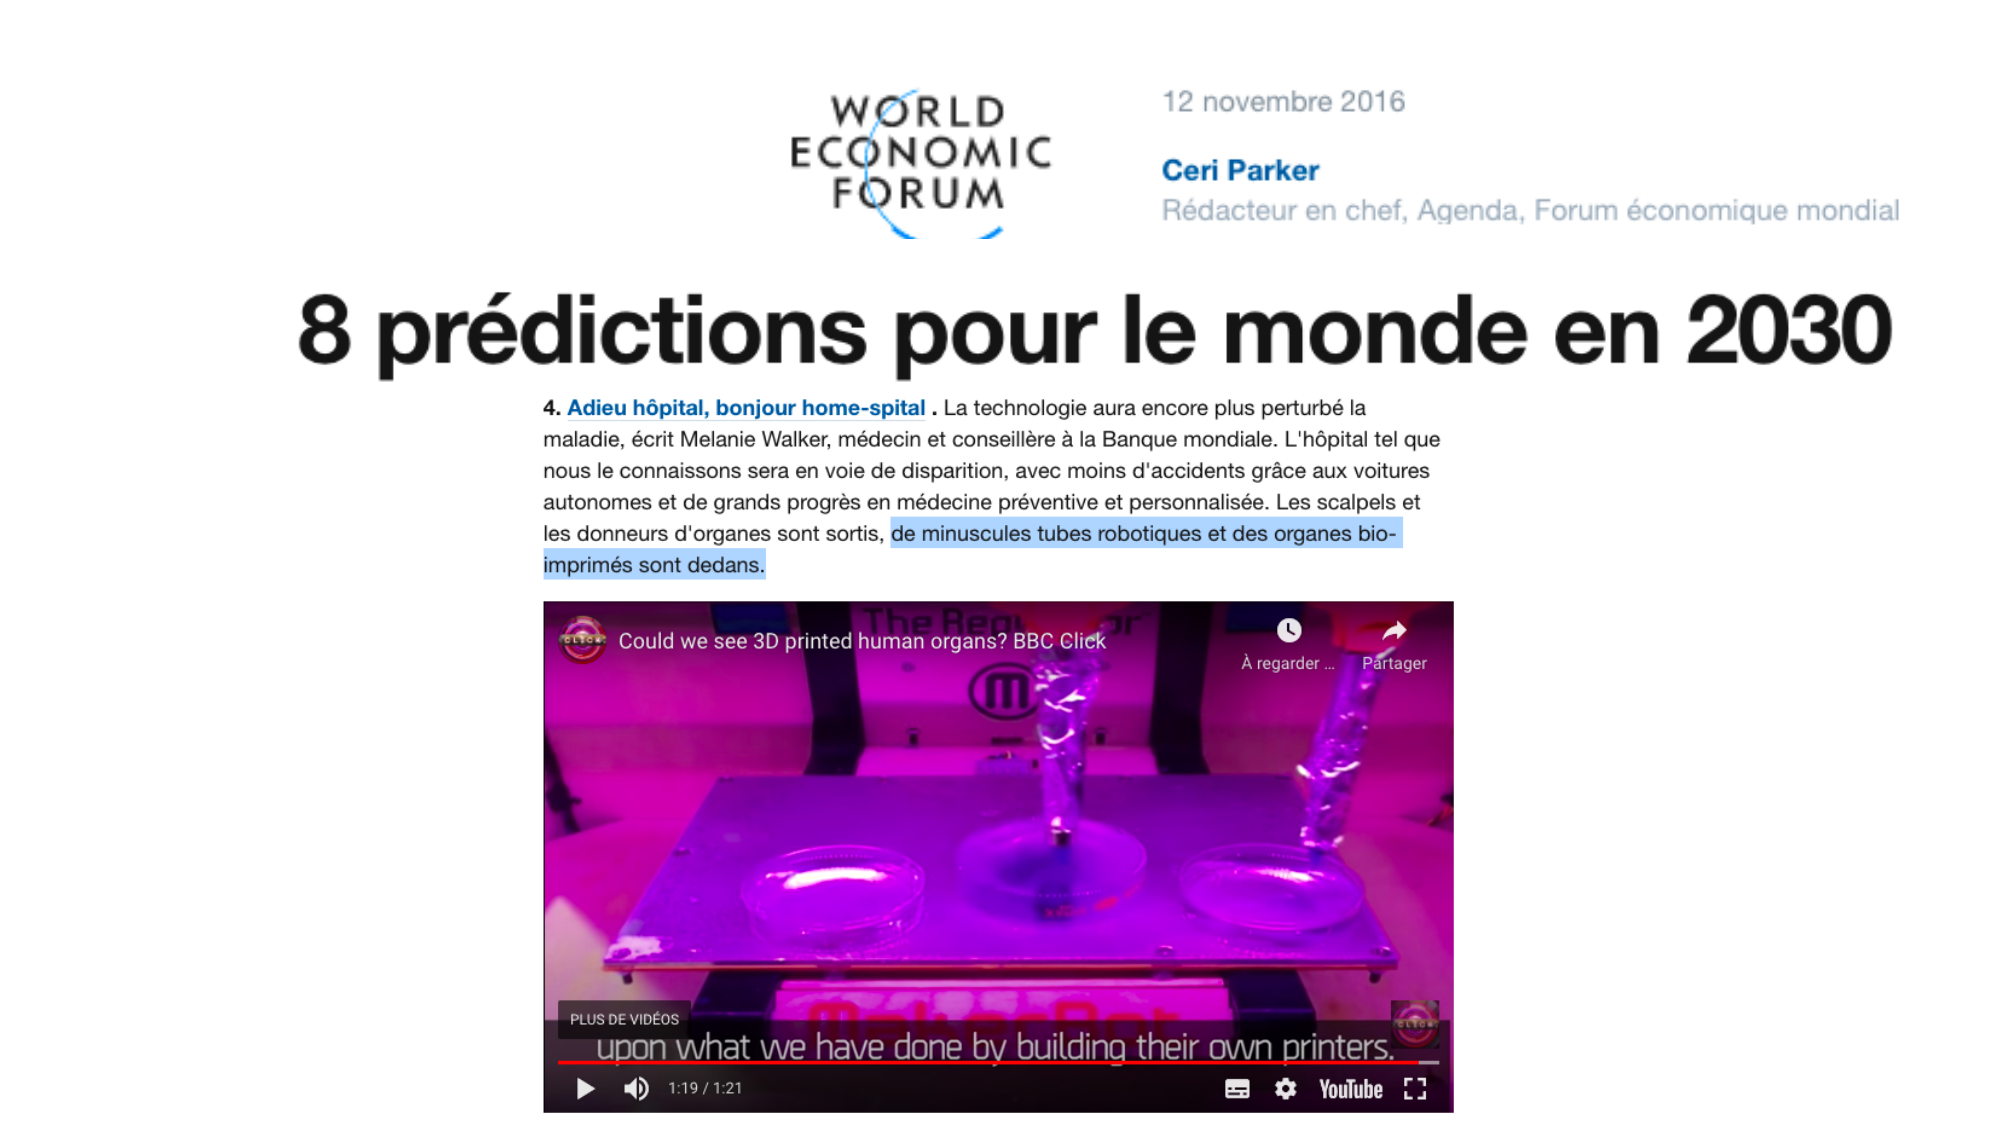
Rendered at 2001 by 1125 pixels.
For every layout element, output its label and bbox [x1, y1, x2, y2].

picture [281, 70, 1924, 1125]
